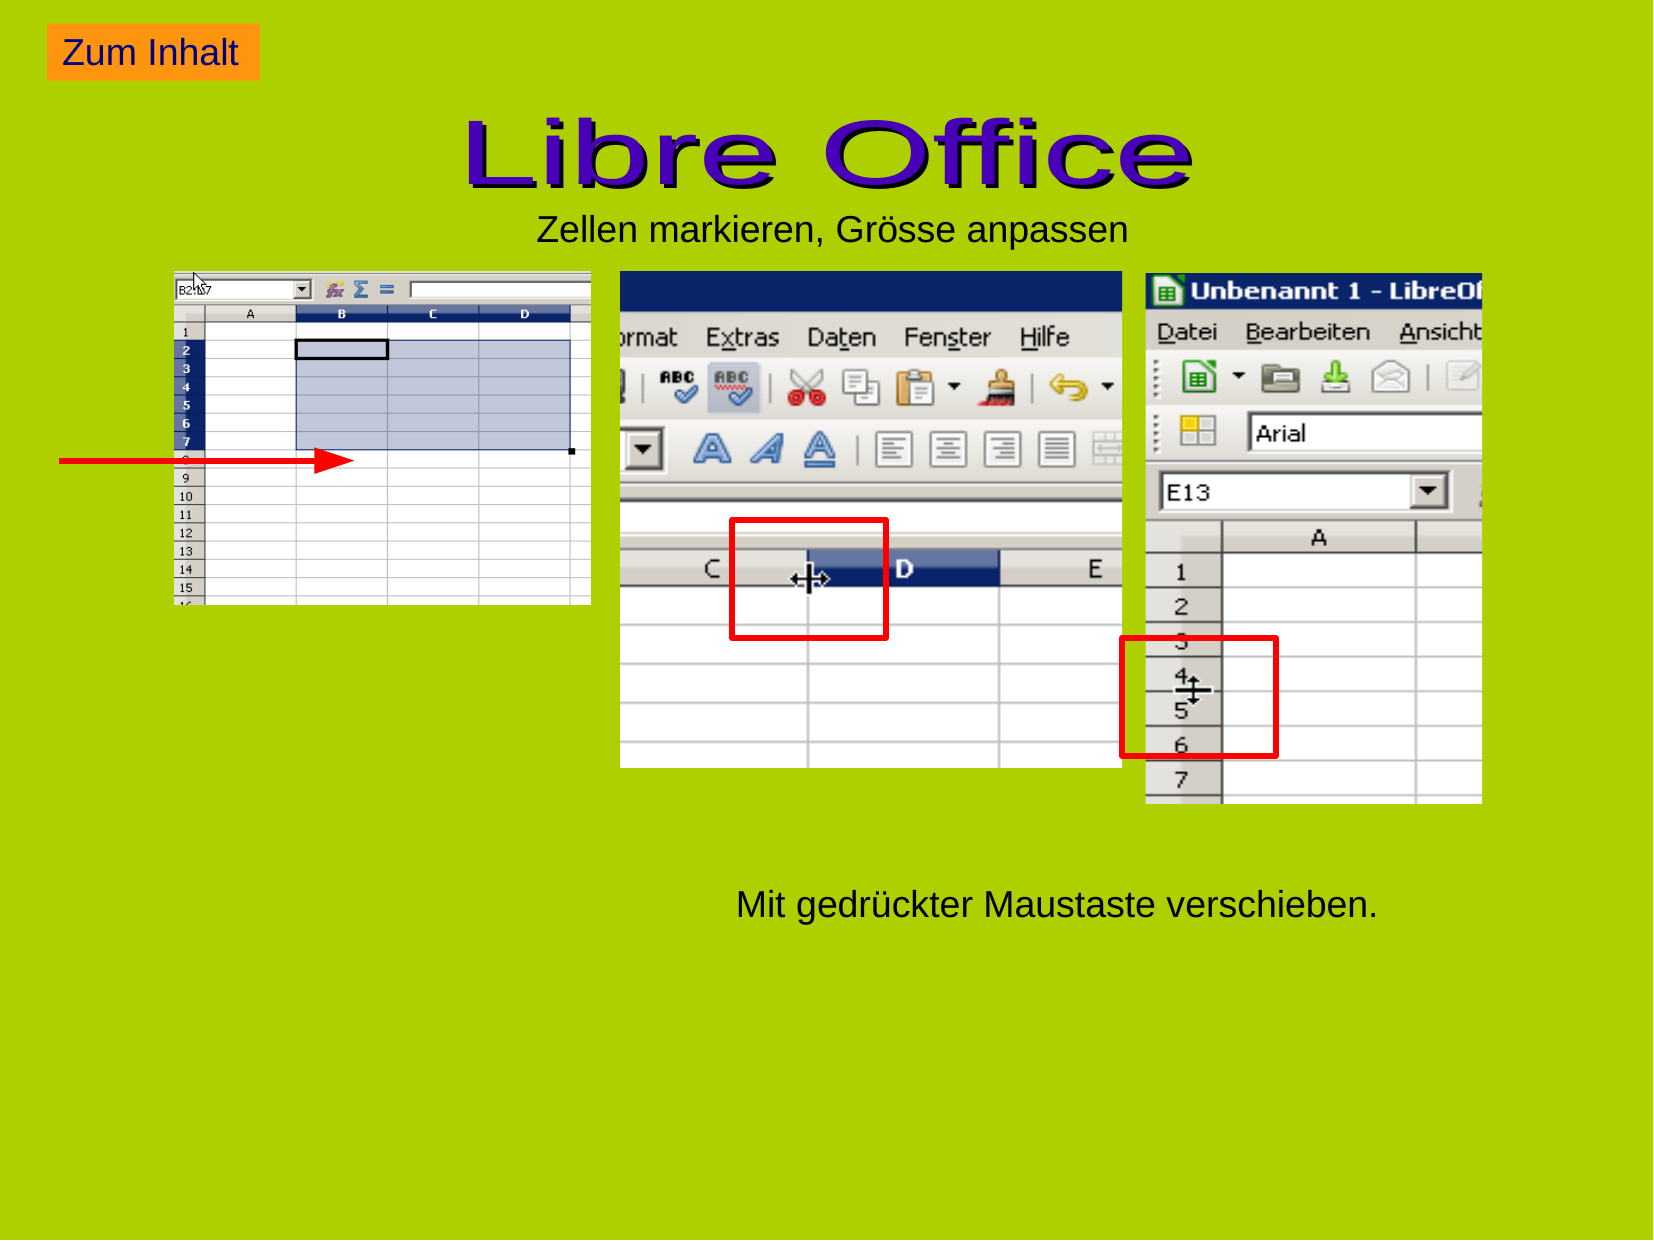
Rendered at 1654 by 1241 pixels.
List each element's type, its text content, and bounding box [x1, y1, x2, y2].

text_box Zum Inhalt [47, 23, 260, 81]
title Libre Office [82, 49, 1571, 257]
picture [620, 271, 1123, 768]
picture [174, 271, 591, 605]
text_box Mit gedrückter Maustaste verschieben. [721, 876, 1394, 934]
picture [1145, 273, 1483, 804]
picture [1145, 641, 1273, 753]
text_box Zellen markieren, Grösse anpassen [460, 200, 1205, 258]
